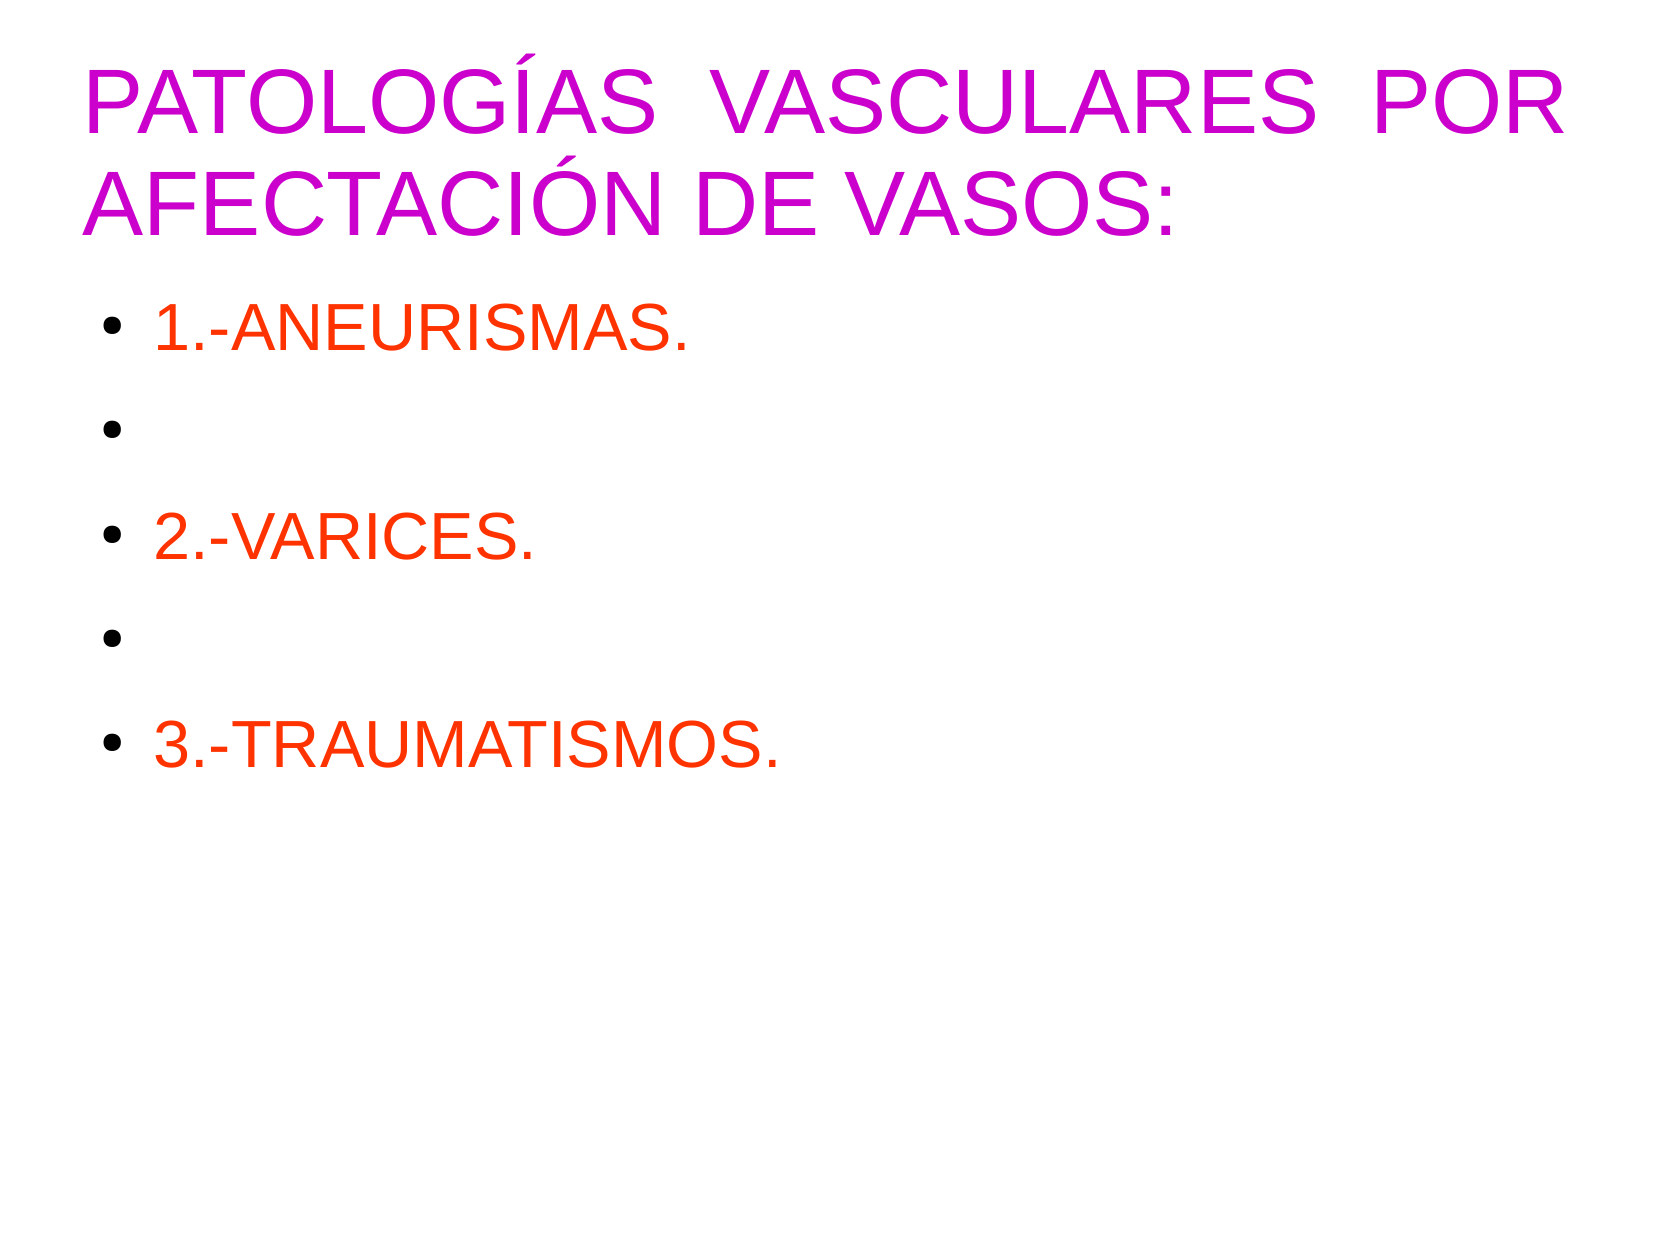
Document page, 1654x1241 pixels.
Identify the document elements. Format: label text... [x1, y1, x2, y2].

list 1.-ANEURISMAS. 2.-VARICES. 3.-TRAUMATISMOS. [82, 290, 1571, 1010]
title PATOLOGÍAS VASCULARES POR AFECTACIÓN DE VASOS: [82, 49, 1571, 257]
